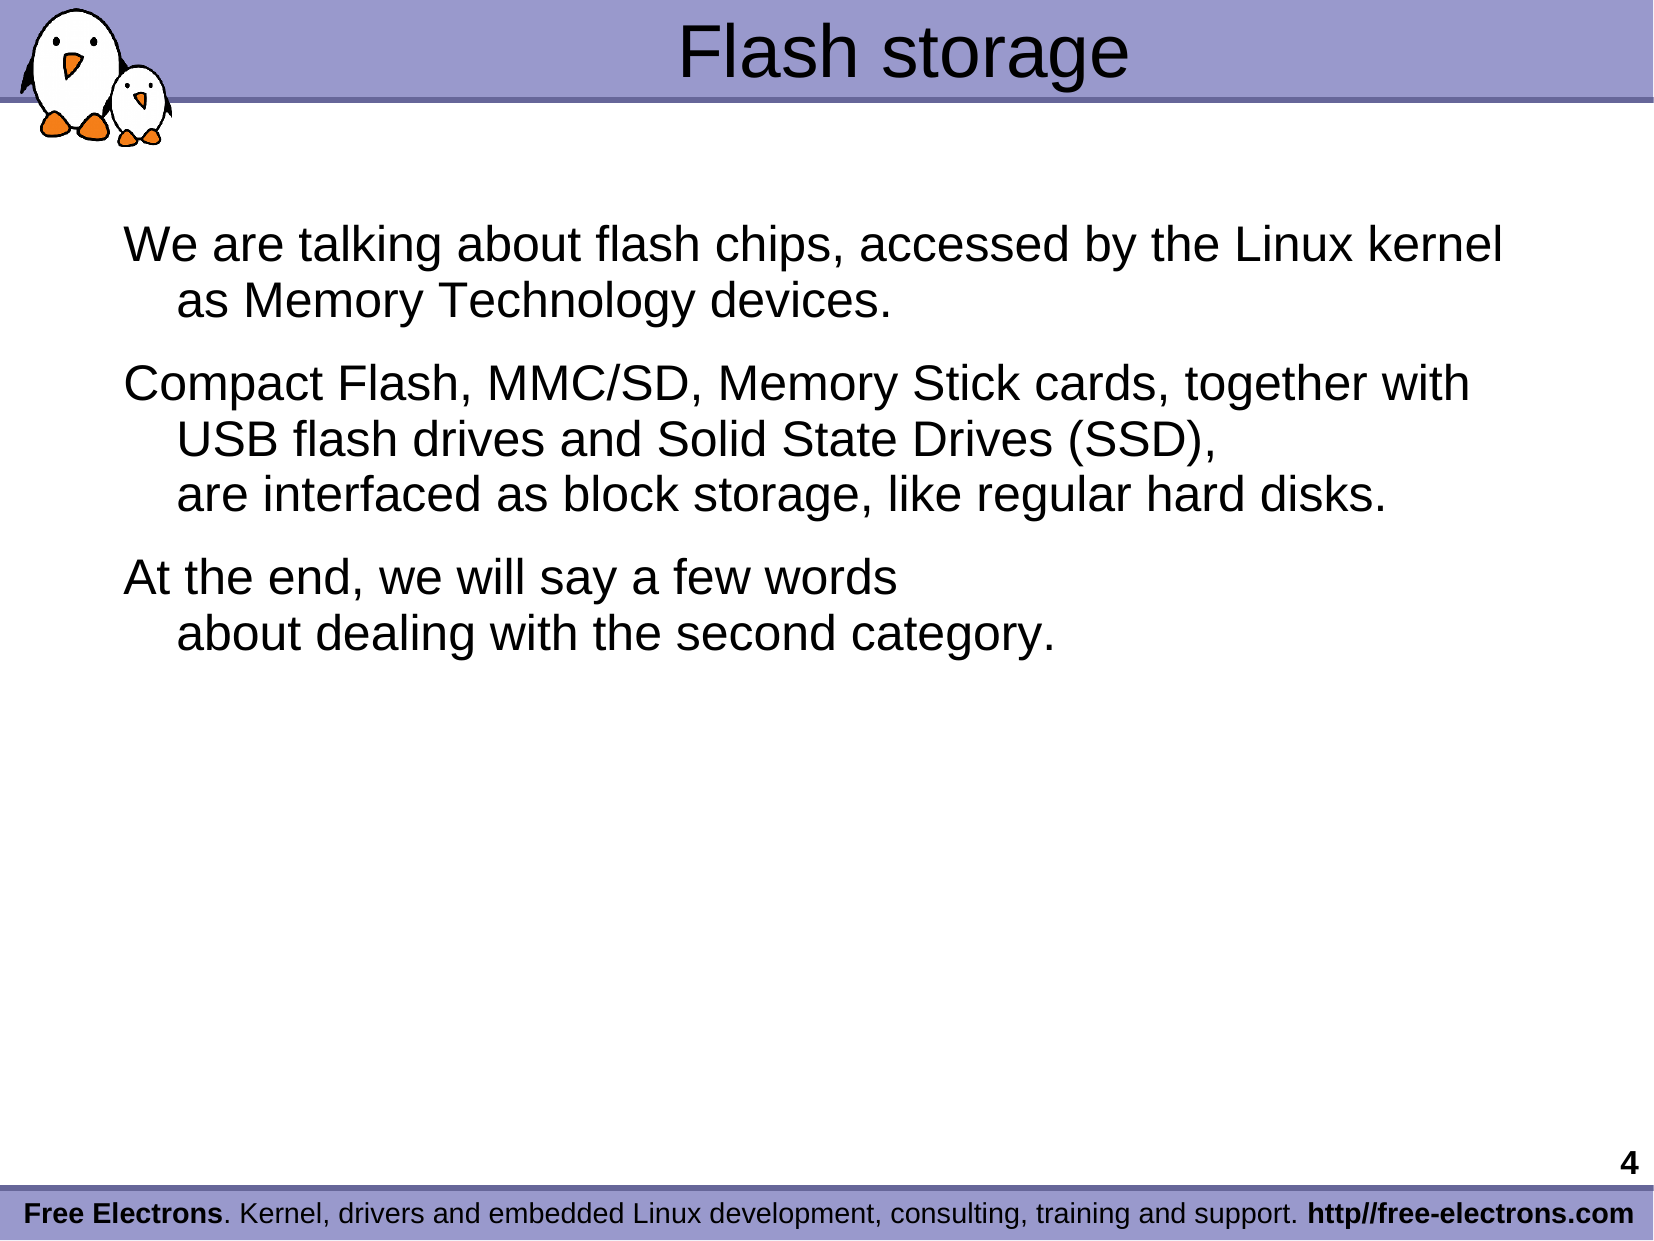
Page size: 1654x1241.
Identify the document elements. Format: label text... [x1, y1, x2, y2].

list We are talking about flash chips, accessed by the Linux kernel as Memory Technology devices. Compact Flash, MMC/SD, Memory Stick cards, together with USB flash drives and Solid State Drives (SSD), are interfaced as block storage, like regular hard disks. At the end, we will say a few words about dealing with the second category. [105, 216, 1518, 1066]
title Flash storage [178, 4, 1631, 98]
picture [20, 8, 172, 147]
